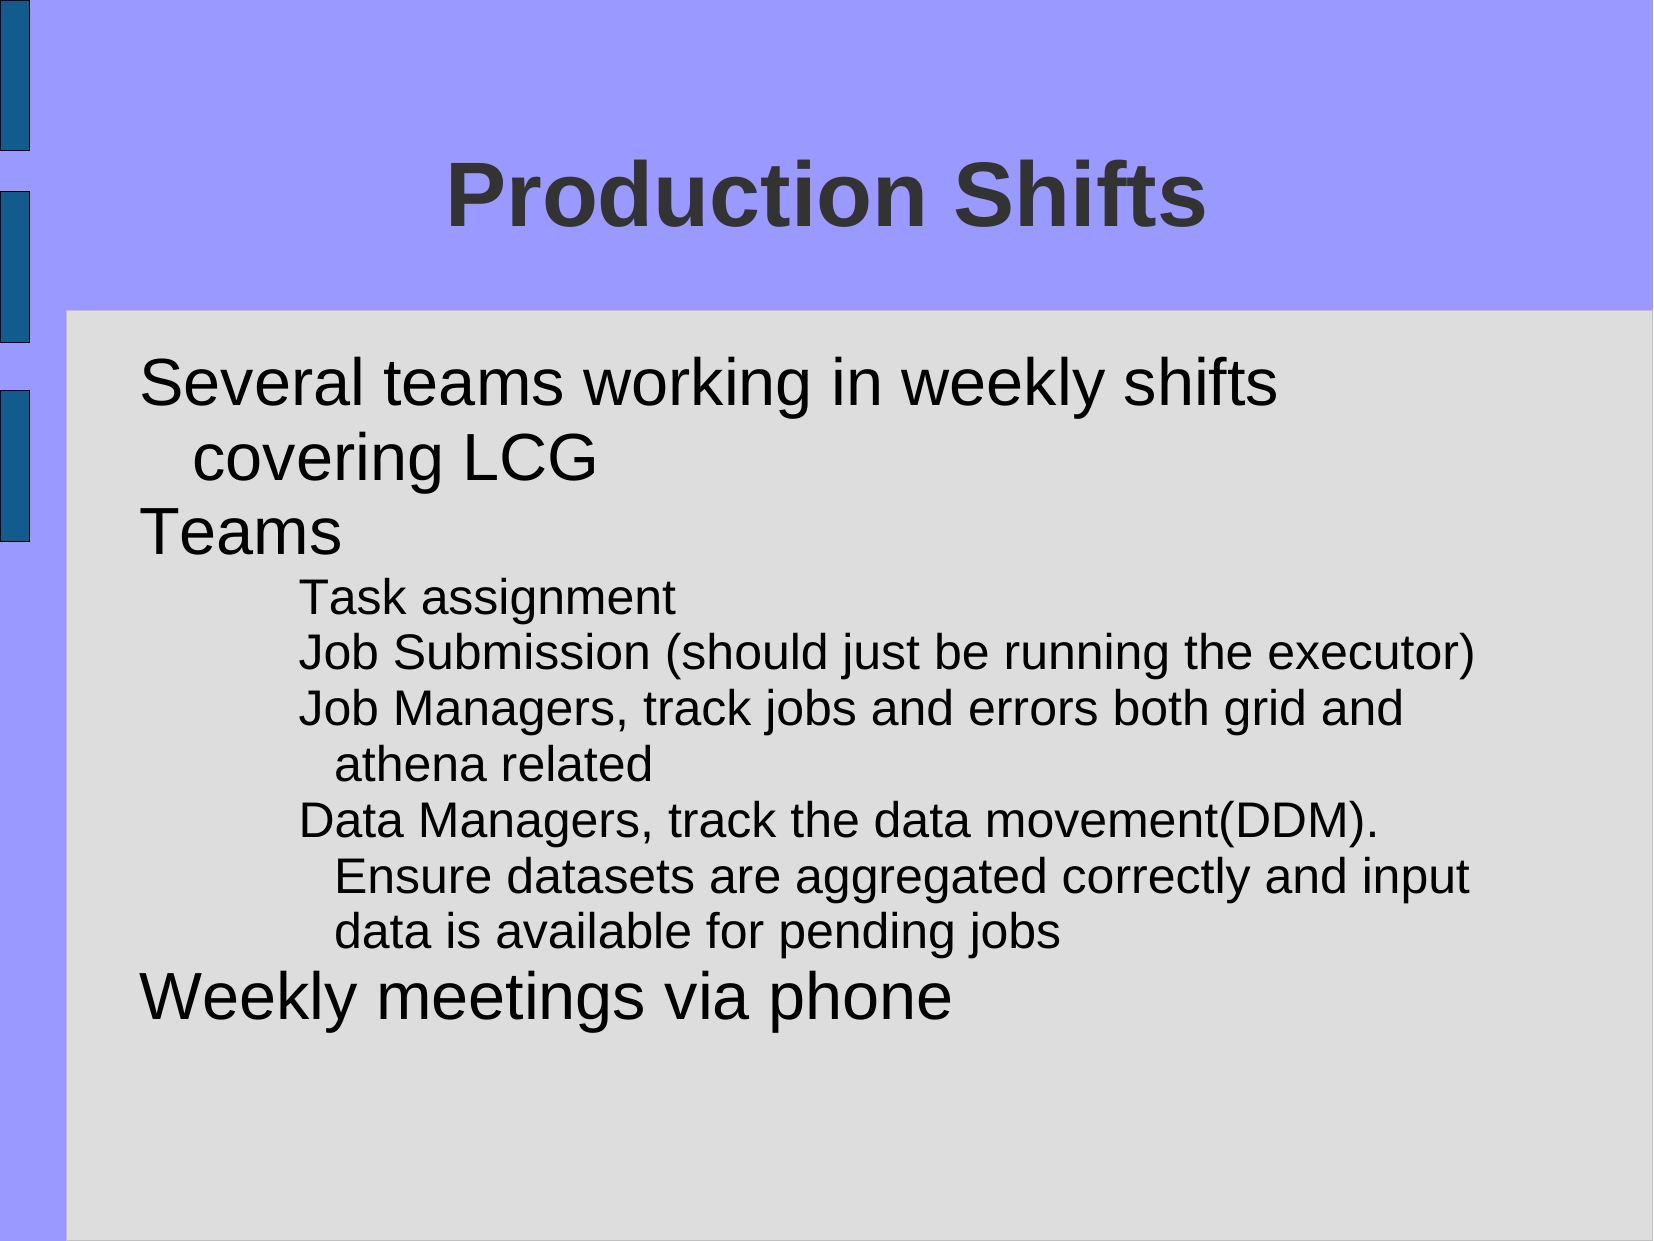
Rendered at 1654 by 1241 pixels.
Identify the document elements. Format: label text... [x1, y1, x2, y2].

list Several teams working in weekly shifts covering LCG Teams Task assignment Job Submission (should just be running the executor) Job Managers, track jobs and errors both grid and athena related Data Managers, track the data movement(DDM). Ensure datasets are aggregated correctly and input data is available for pending jobs Weekly meetings via phone [121, 344, 1534, 1127]
title Production Shifts [121, 91, 1534, 299]
